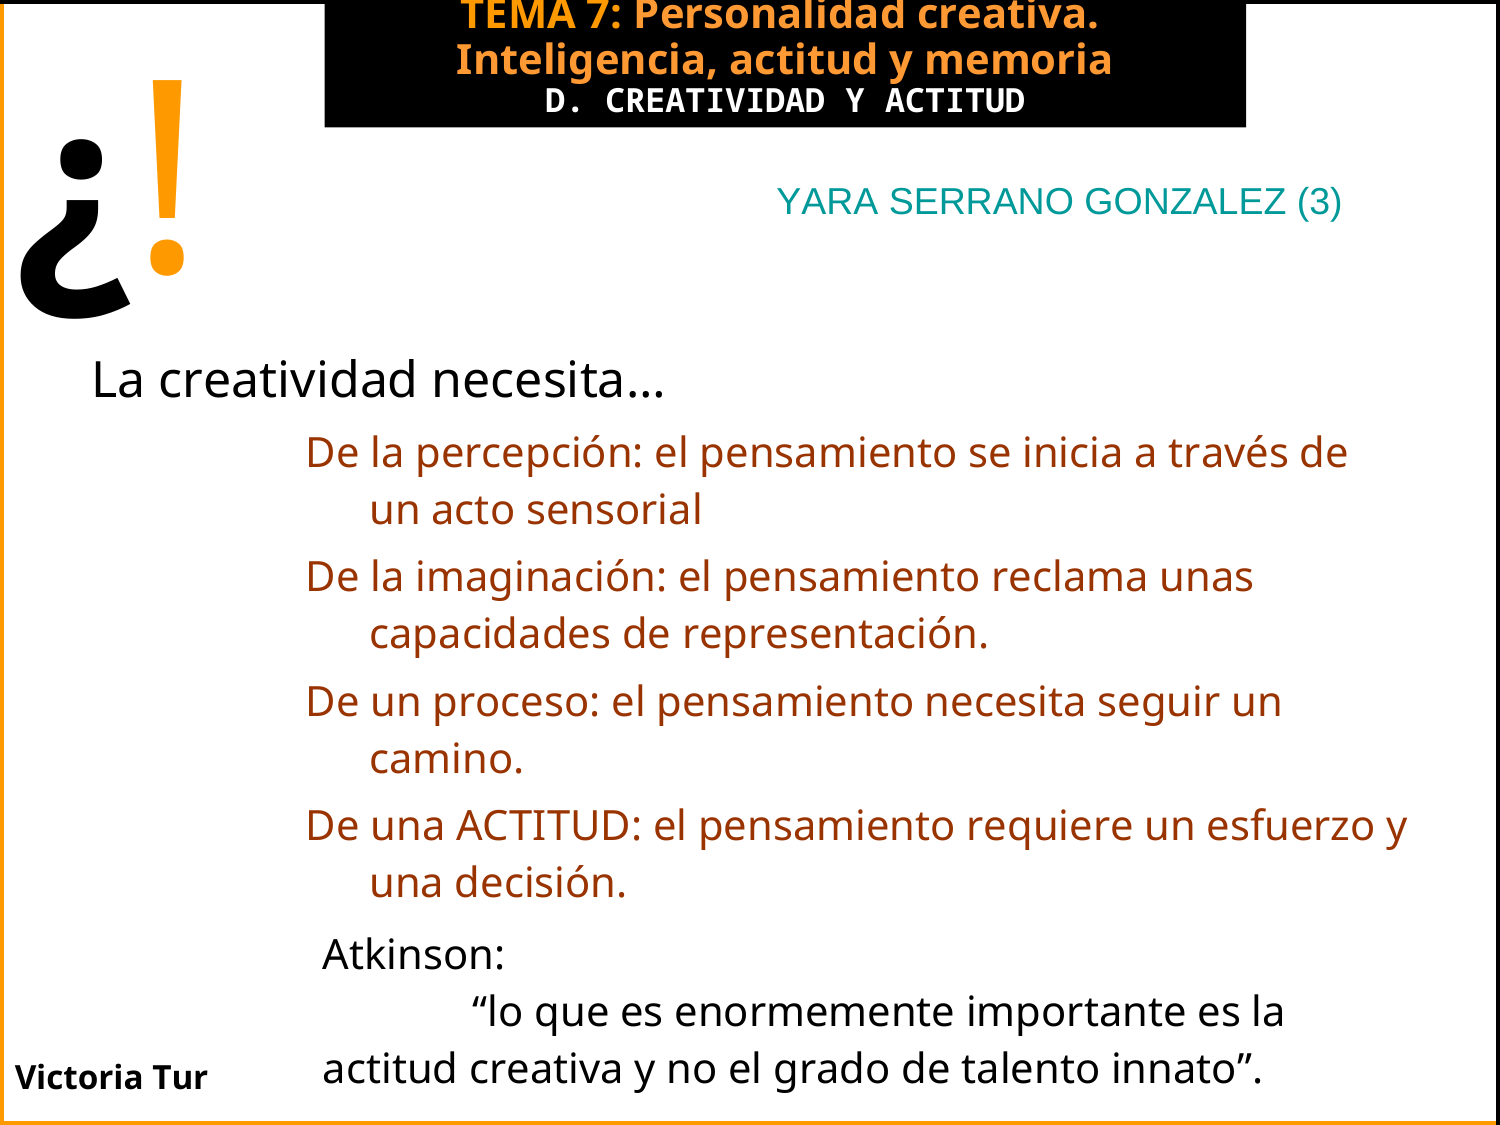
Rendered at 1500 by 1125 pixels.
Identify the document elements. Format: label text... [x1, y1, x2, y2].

text_box Atkinson: “lo que es enormemente importante es la actitud creativa y no el grado de talento innato”. [242, 916, 1368, 1104]
list La creatividad necesita… De la percepción: el pensamiento se inicia a través de un acto sensorial De la imaginación: el pensamiento reclama unas capacidades de representación. De un proceso: el pensamiento necesita seguir un camino. De una ACTITUD: el pensamiento requiere un esfuerzo y una decisión. [76, 255, 1427, 1115]
title YARA SERRANO GONZALEZ (3) [761, 172, 1426, 244]
